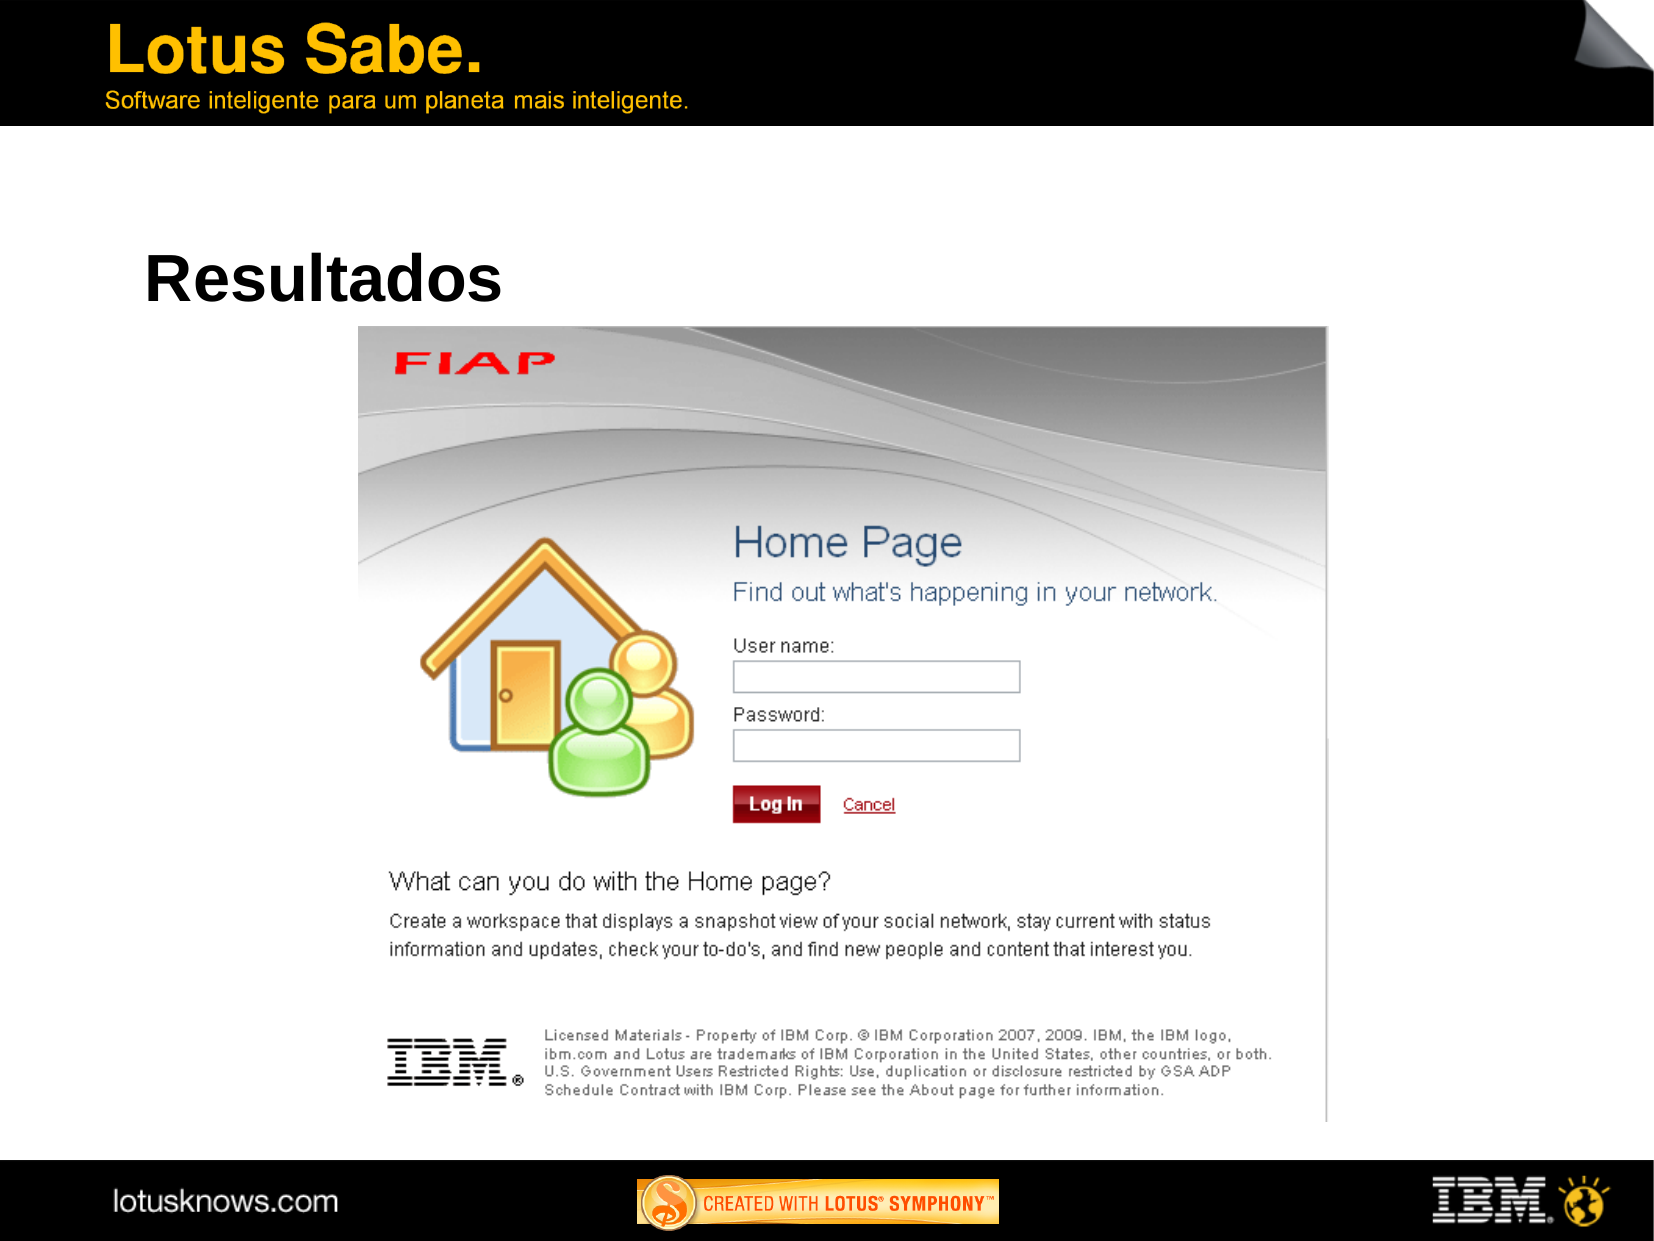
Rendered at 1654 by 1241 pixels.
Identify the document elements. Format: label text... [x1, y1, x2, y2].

picture [358, 326, 1329, 1123]
picture [0, 1160, 1654, 1241]
title Resultados [145, 143, 1513, 316]
picture [0, 0, 1654, 126]
